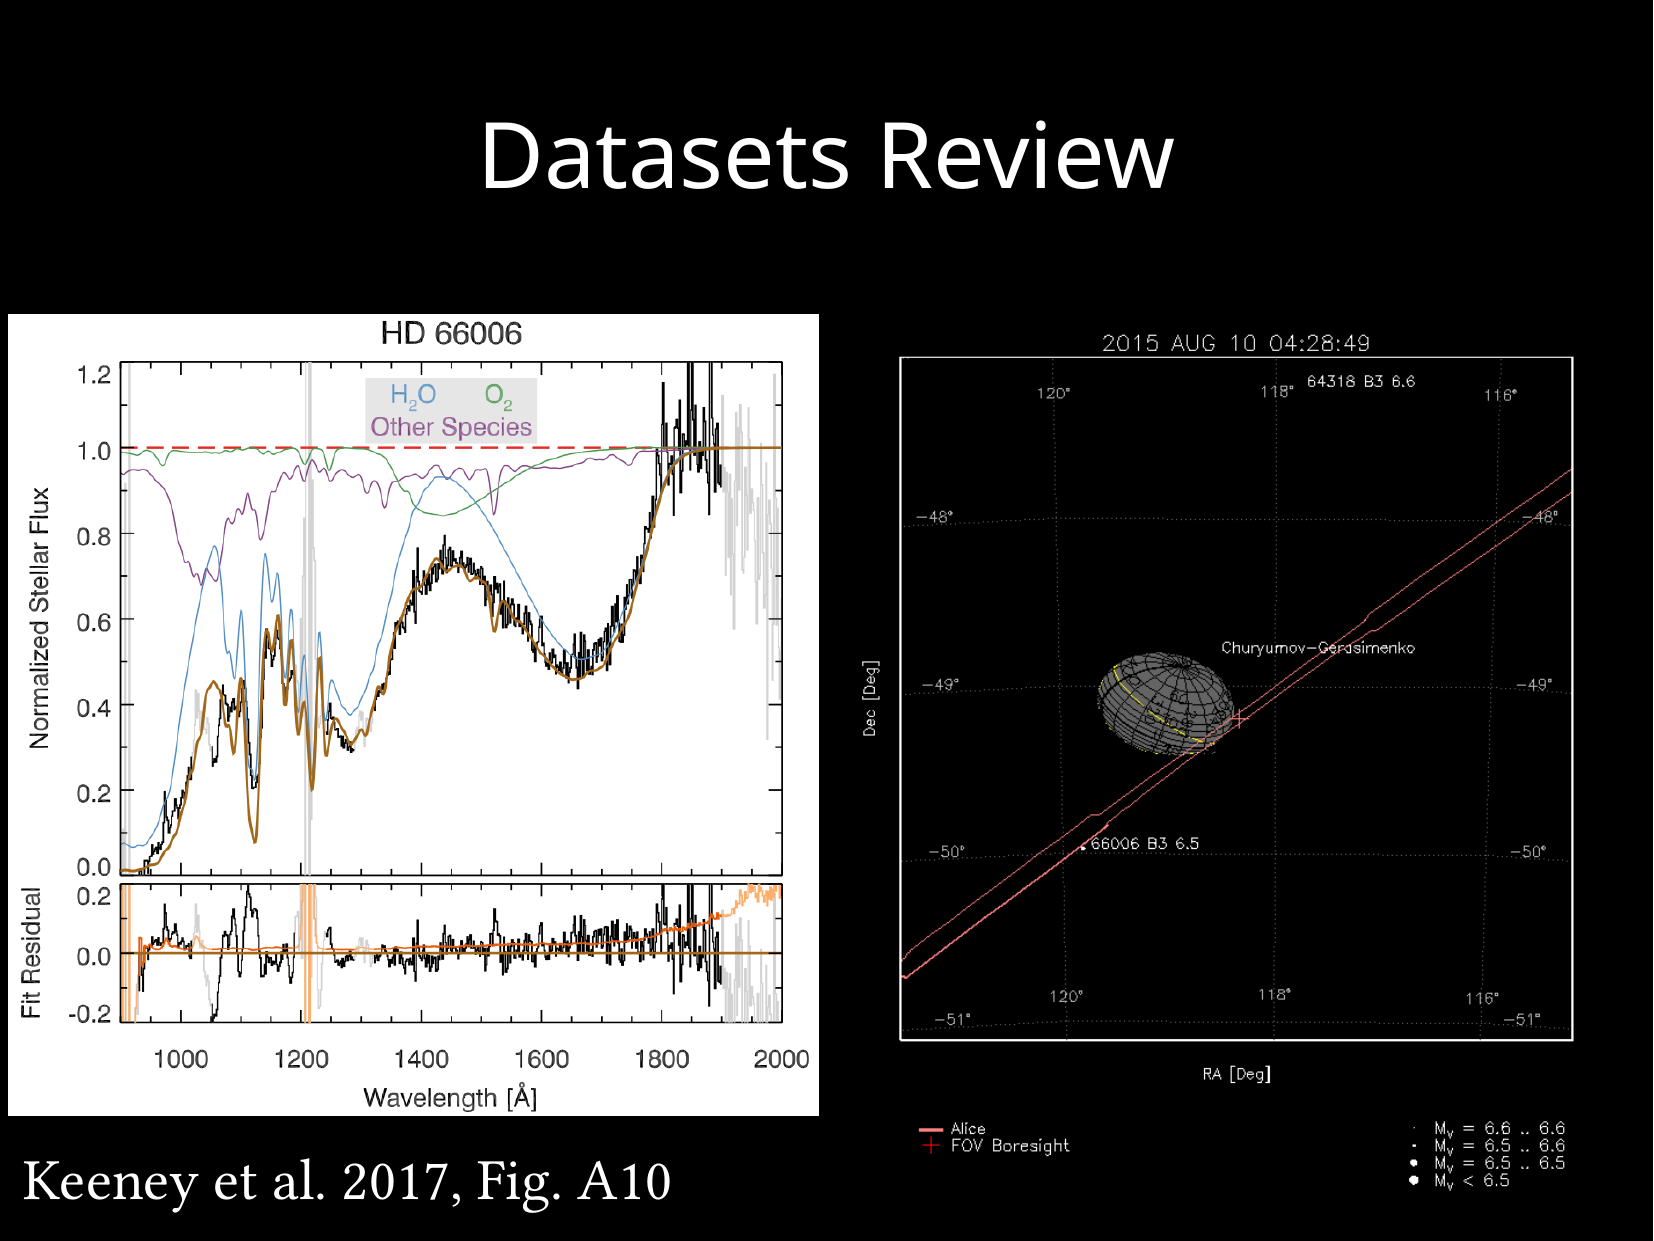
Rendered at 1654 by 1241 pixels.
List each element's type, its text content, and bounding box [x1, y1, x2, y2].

title Datasets Review [82, 49, 1571, 257]
picture [8, 314, 1591, 1222]
text_box Keeney et al. 2017, Fig. A10 [8, 1140, 721, 1241]
